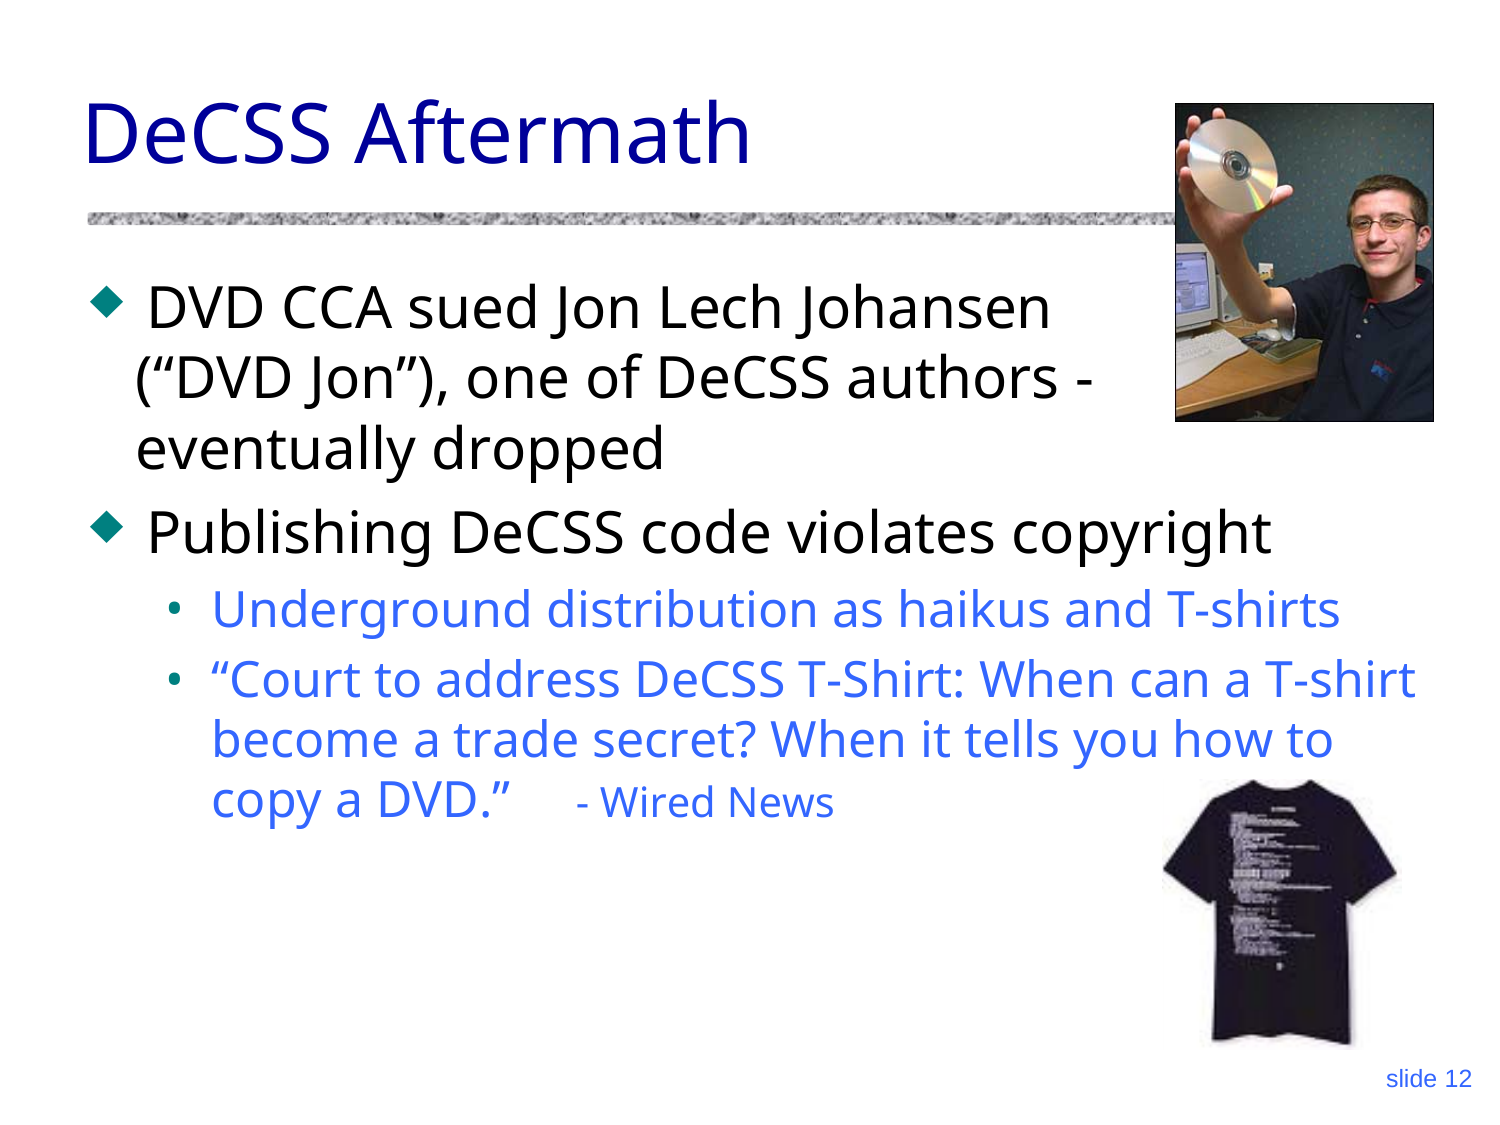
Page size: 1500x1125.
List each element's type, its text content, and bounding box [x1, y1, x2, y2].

title DeCSS Aftermath [66, 37, 1342, 188]
picture [87, 103, 1434, 422]
list DVD CCA sued Jon Lech Johansen (“DVD Jon”), one of DeCSS authors - eventually dropped Publishing DeCSS code violates copyright Underground distribution as haikus and T-shirts “Court to address DeCSS T-Shirt: When can a T-shirt become a trade secret? When it tells you how to copy a DVD.” - Wired News [75, 262, 1439, 994]
picture [1162, 779, 1402, 1051]
text_box slide <number> [1174, 1025, 1488, 1101]
